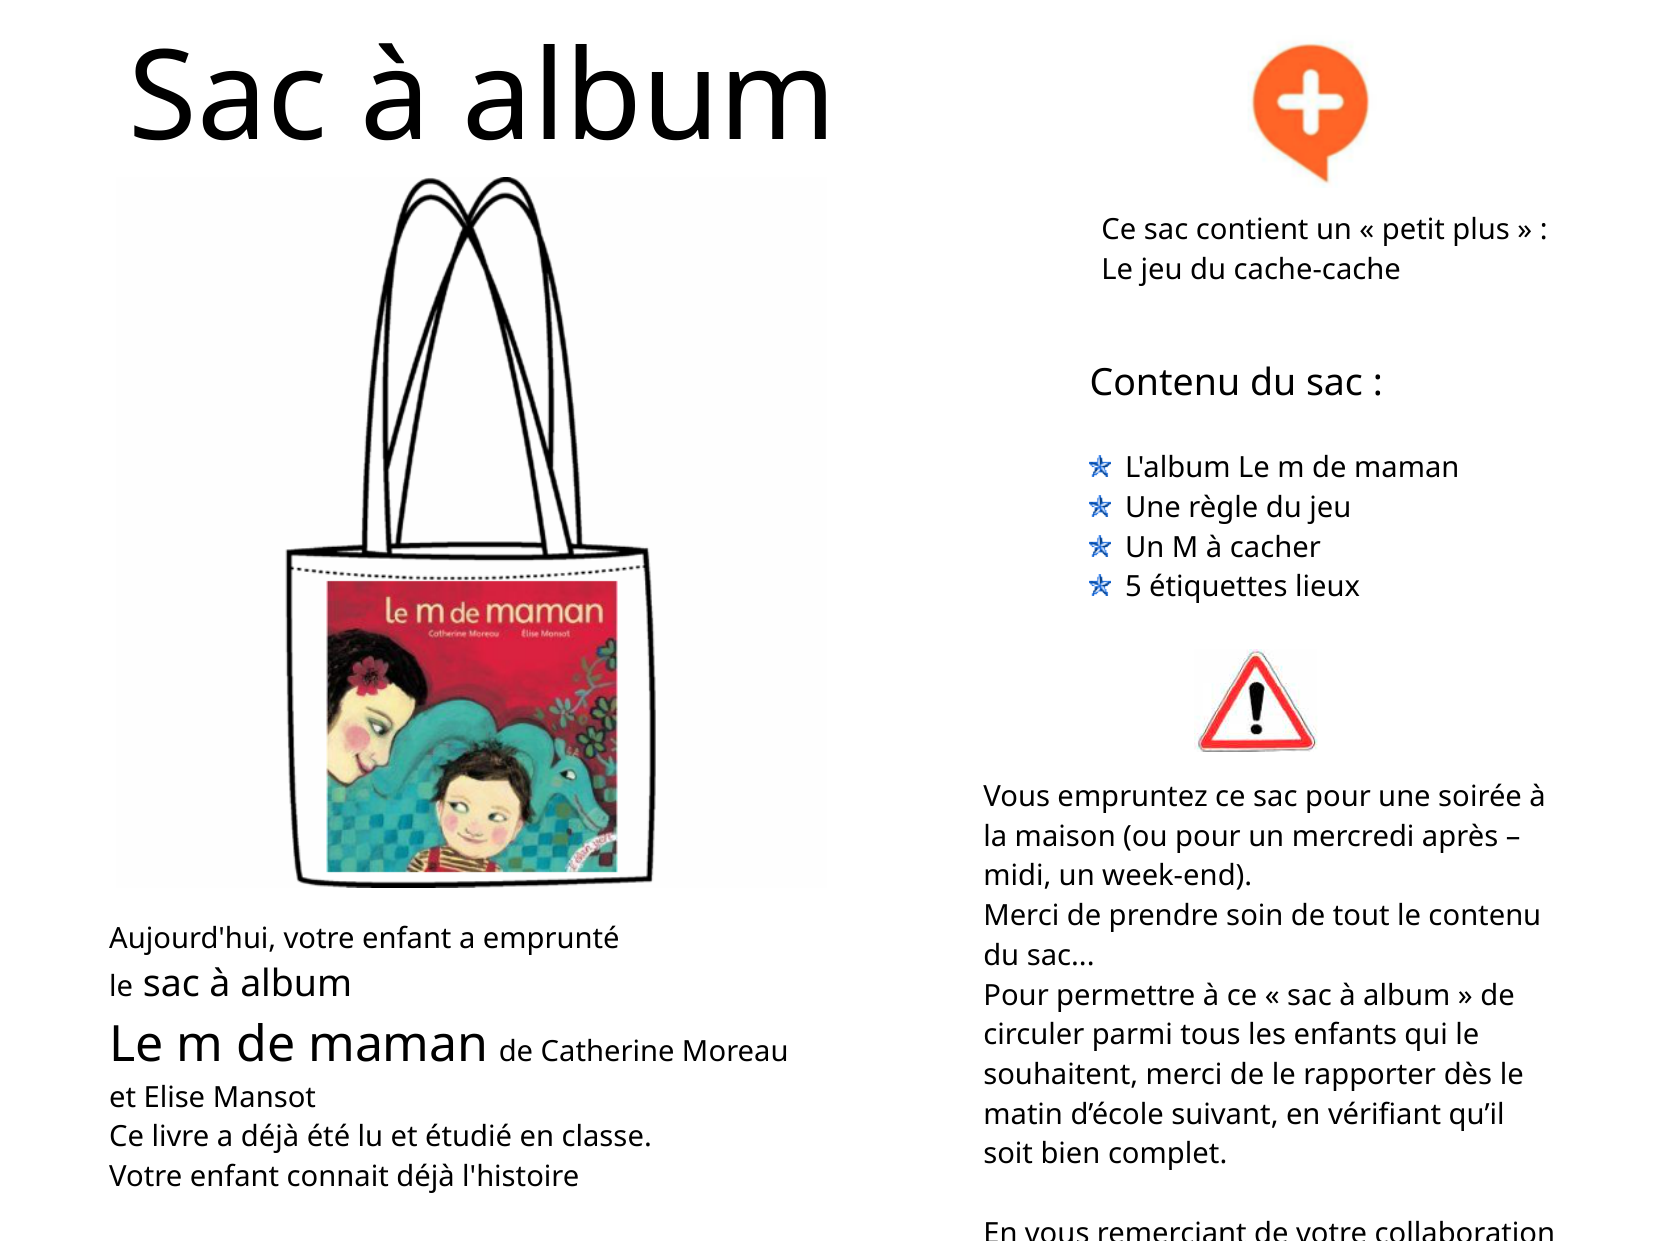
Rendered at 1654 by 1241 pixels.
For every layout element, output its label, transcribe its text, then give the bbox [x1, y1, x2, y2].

text_box Sac à album [106, 0, 898, 320]
picture [1188, 637, 1323, 760]
text_box Ce sac contient un « petit plus » : Le jeu du cache-cache [1086, 200, 1571, 348]
picture [116, 177, 827, 888]
text_box Contenu du sac : L'album Le m de maman Une règle du jeu Un M à cacher 5 étiquettes lieux [1074, 348, 1607, 615]
picture [1228, 35, 1383, 189]
text_box Vous empruntez ce sac pour une soirée à la maison (ou pour un mercredi après – midi, un week-end). Merci de prendre soin de tout le contenu du sac... Pour permettre à ce « sac à album » de circuler parmi tous les enfants qui le souhaitent, merci de le rapporter dès le matin d’école suivant, en vérifiant qu’il soit bien complet. En vous remerciant de votre collaboration [968, 767, 1571, 1143]
text_box Aujourd'hui, votre enfant a emprunté le sac à album Le m de maman de Catherine Moreau et Elise Mansot Ce livre a déjà été lu et étudié en classe. Votre enfant connait déjà l'histoire [94, 909, 827, 1204]
